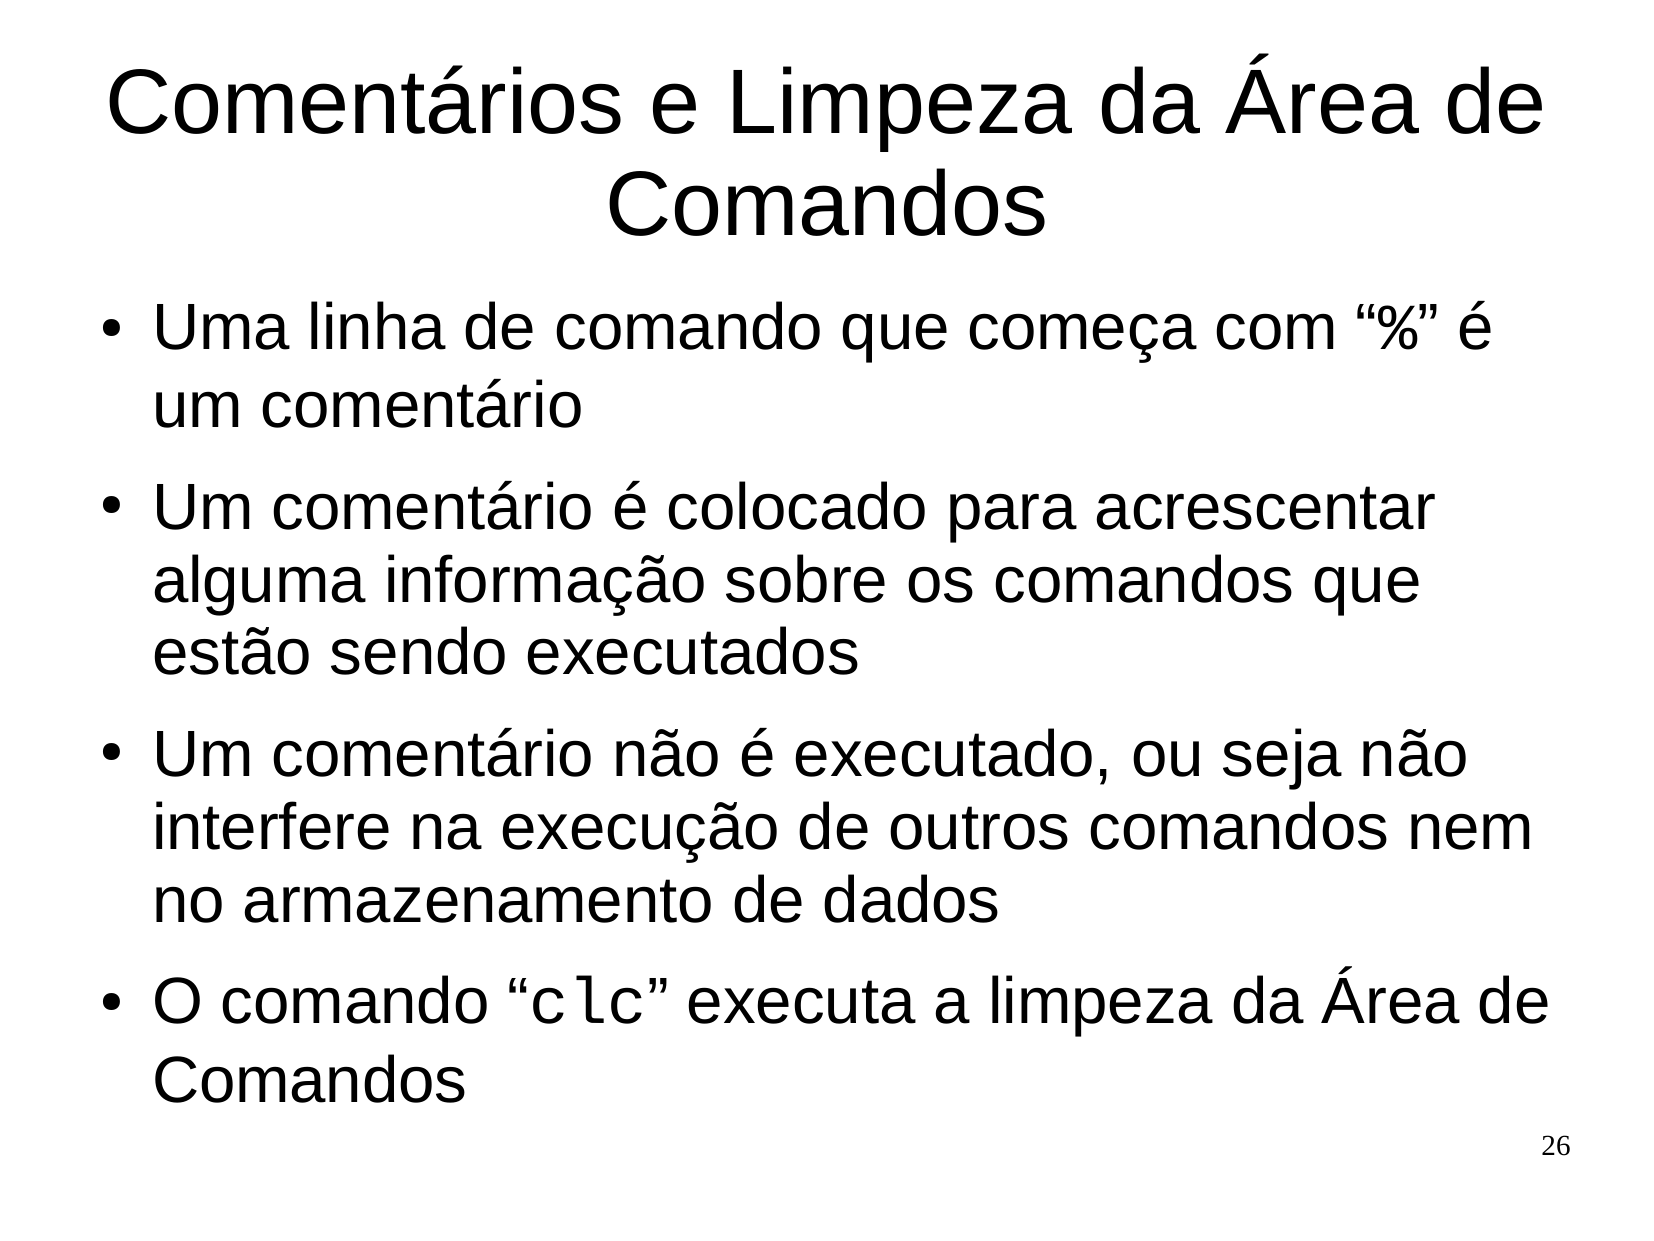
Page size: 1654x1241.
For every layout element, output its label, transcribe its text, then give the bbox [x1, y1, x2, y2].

title Comentários e Limpeza da Área de Comandos [82, 49, 1571, 257]
list Uma linha de comando que começa com “%” é um comentário Um comentário é colocado para acrescentar alguma informação sobre os comandos que estão sendo executados Um comentário não é executado, ou seja não interfere na execução de outros comandos nem no armazenamento de dados O comando “clc” executa a limpeza da Área de Comandos [82, 290, 1571, 1123]
